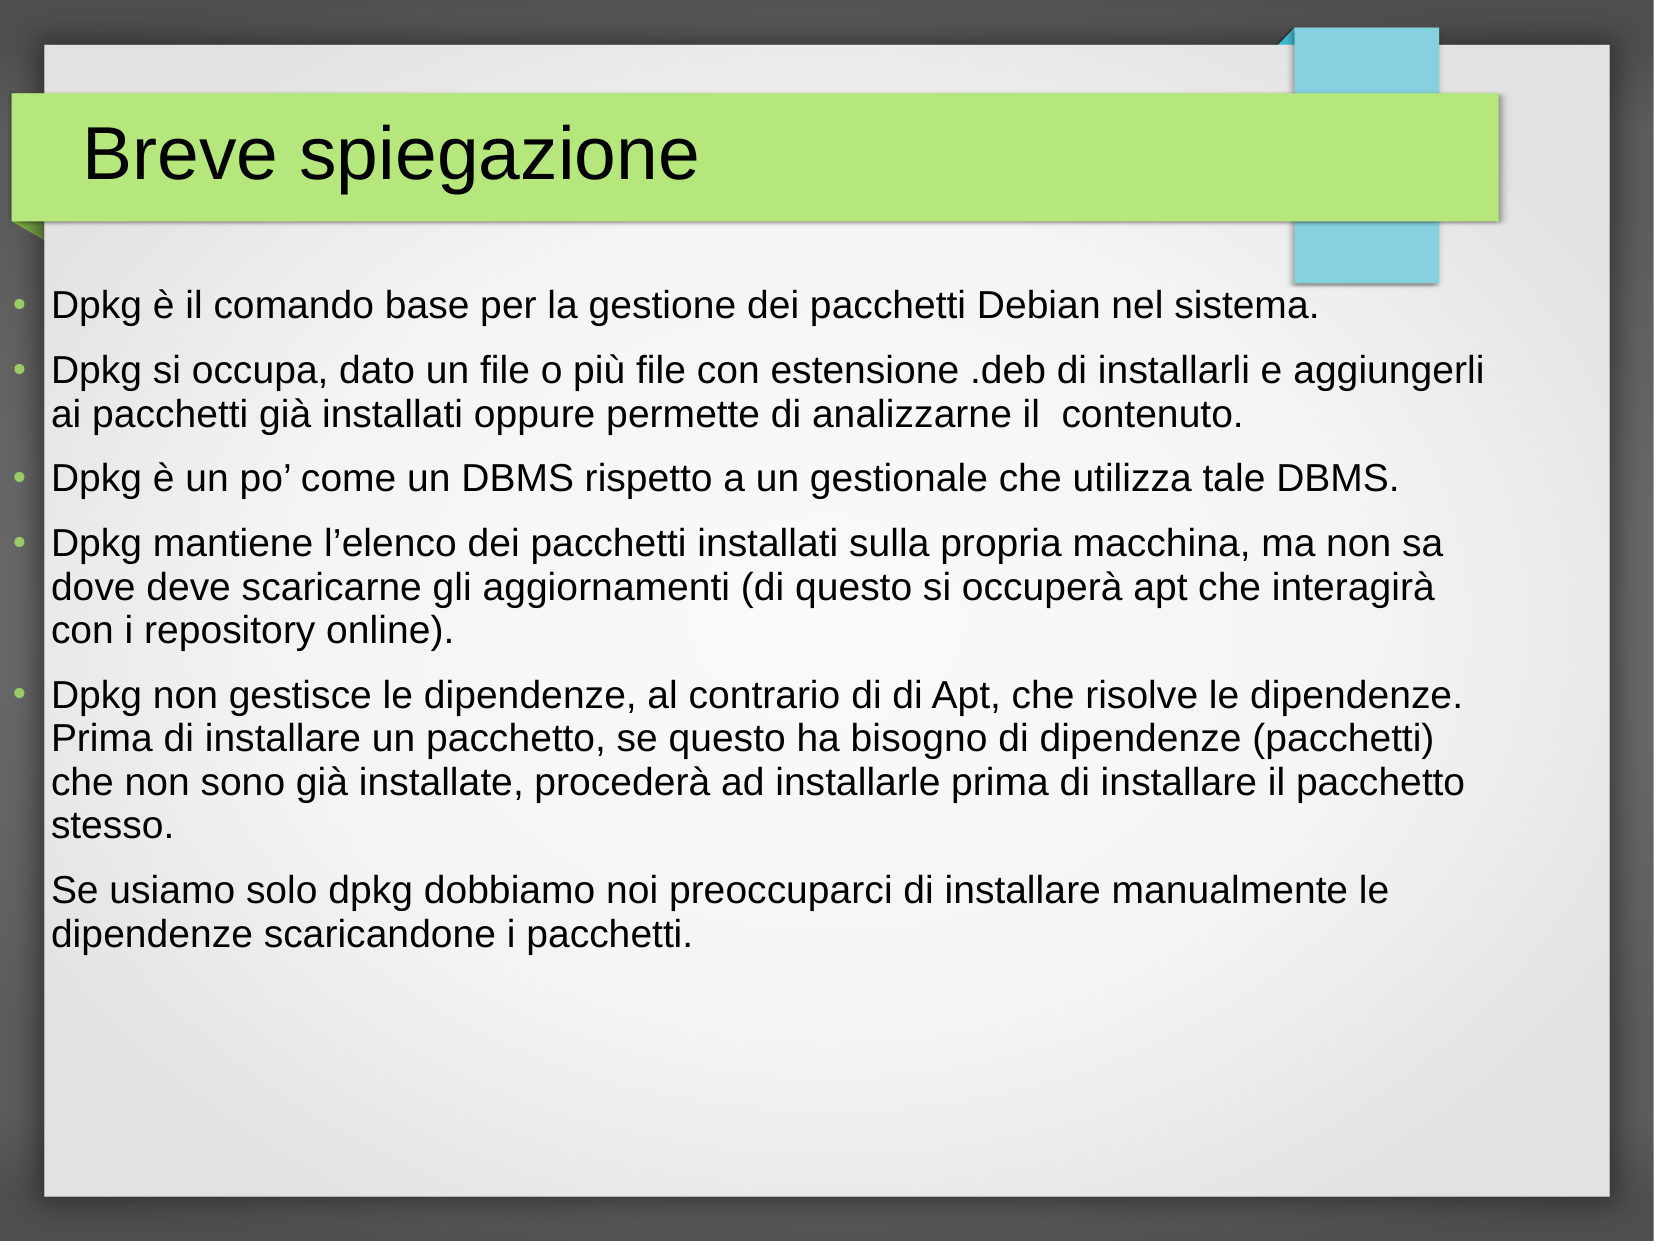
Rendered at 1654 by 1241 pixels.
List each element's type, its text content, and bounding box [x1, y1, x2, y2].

picture [0, 0, 1654, 1241]
list Dpkg è il comando base per la gestione dei pacchetti Debian nel sistema. Dpkg si occupa, dato un file o più file con estensione .deb di installarli e aggiungerli ai pacchetti già installati oppure permette di analizzarne il contenuto. Dpkg è un po’ come un DBMS rispetto a un gestionale che utilizza tale DBMS. Dpkg mantiene l’elenco dei pacchetti installati sulla propria macchina, ma non sa dove deve scaricarne gli aggiornamenti (di questo si occuperà apt che interagirà con i repository online). Dpkg non gestisce le dipendenze, al contrario di di Apt, che risolve le dipendenze. Prima di installare un pacchetto, se questo ha bisogno di dipendenze (pacchetti) che non sono già installate, procederà ad installarle prima di installare il pacchetto stesso. Se usiamo solo dpkg dobbiamo noi preoccuparci di installare manualmente le dipendenze scaricandone i pacchetti. [0, 283, 1489, 1003]
title Breve spiegazione [82, 94, 1264, 213]
